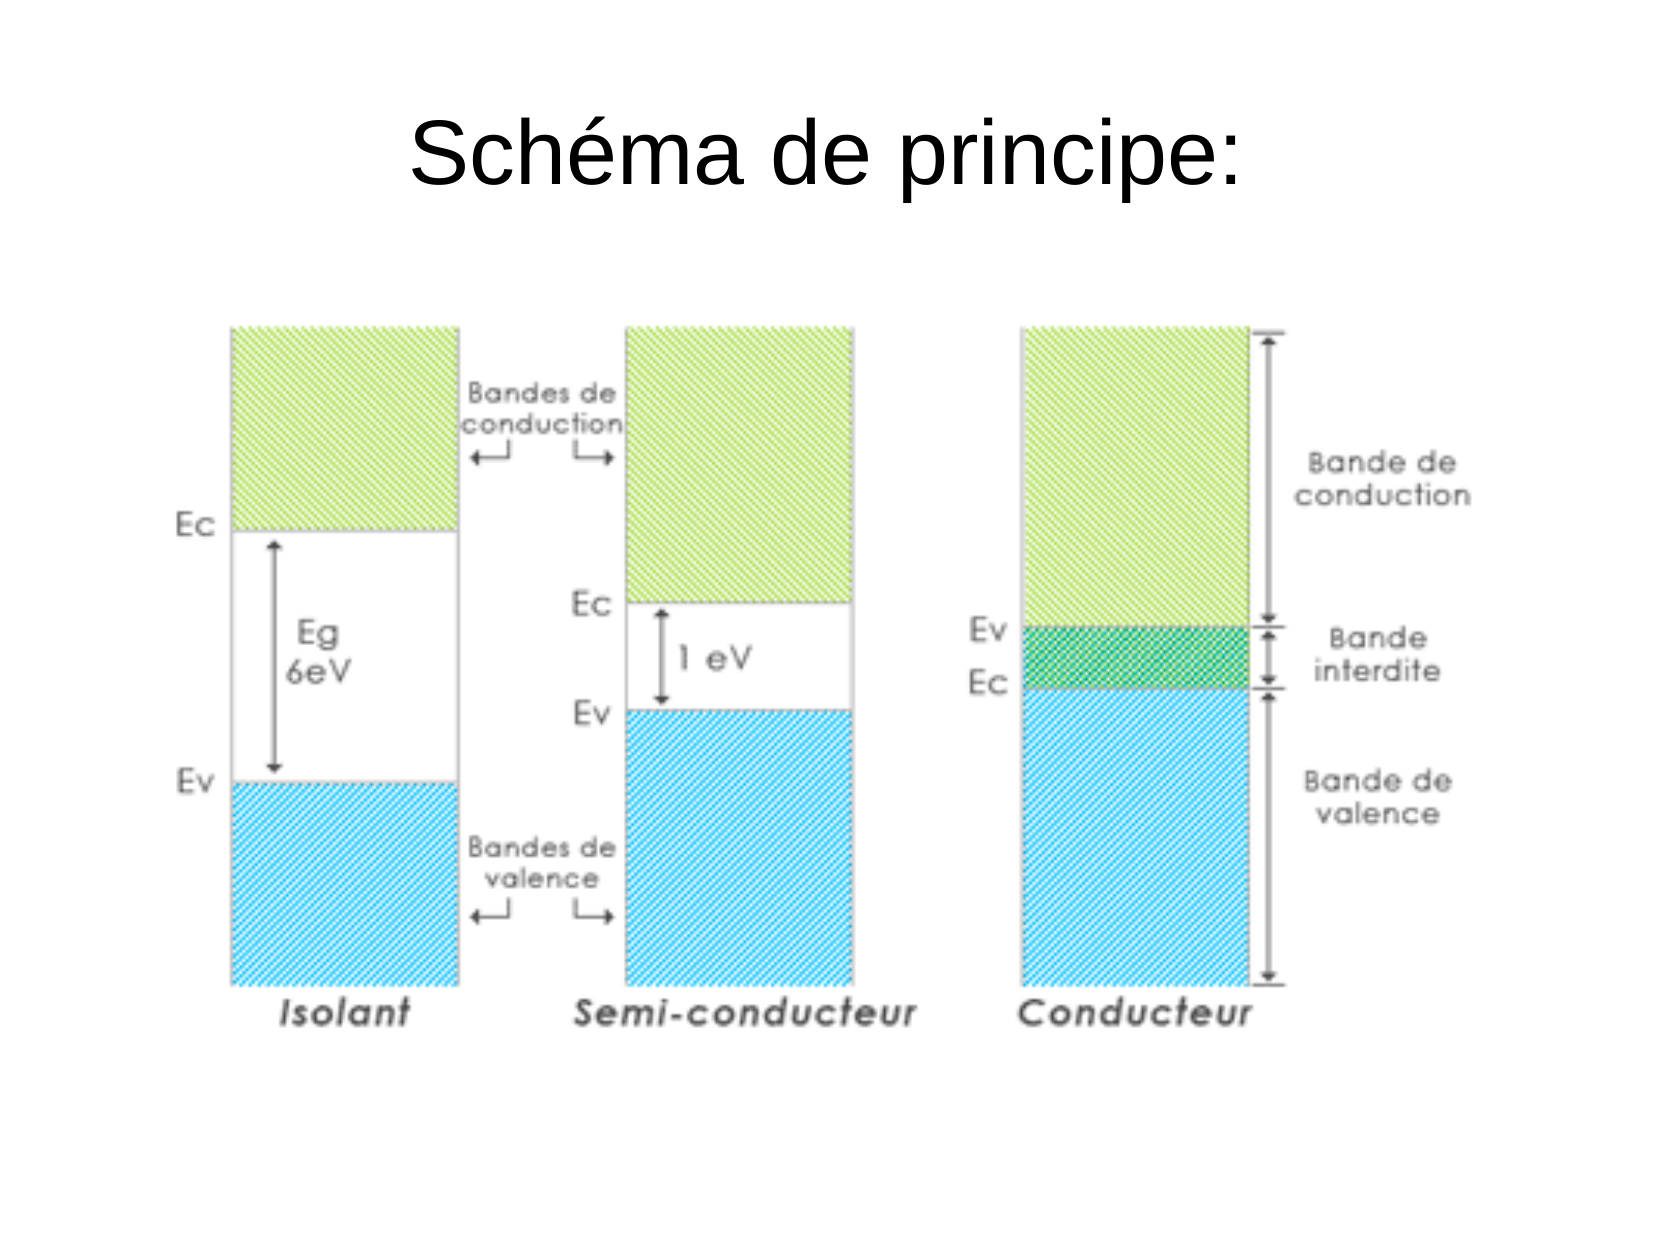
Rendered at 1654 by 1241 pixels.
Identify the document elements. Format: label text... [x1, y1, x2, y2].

title Schéma de principe: [82, 56, 1571, 250]
picture [147, 324, 1506, 1034]
